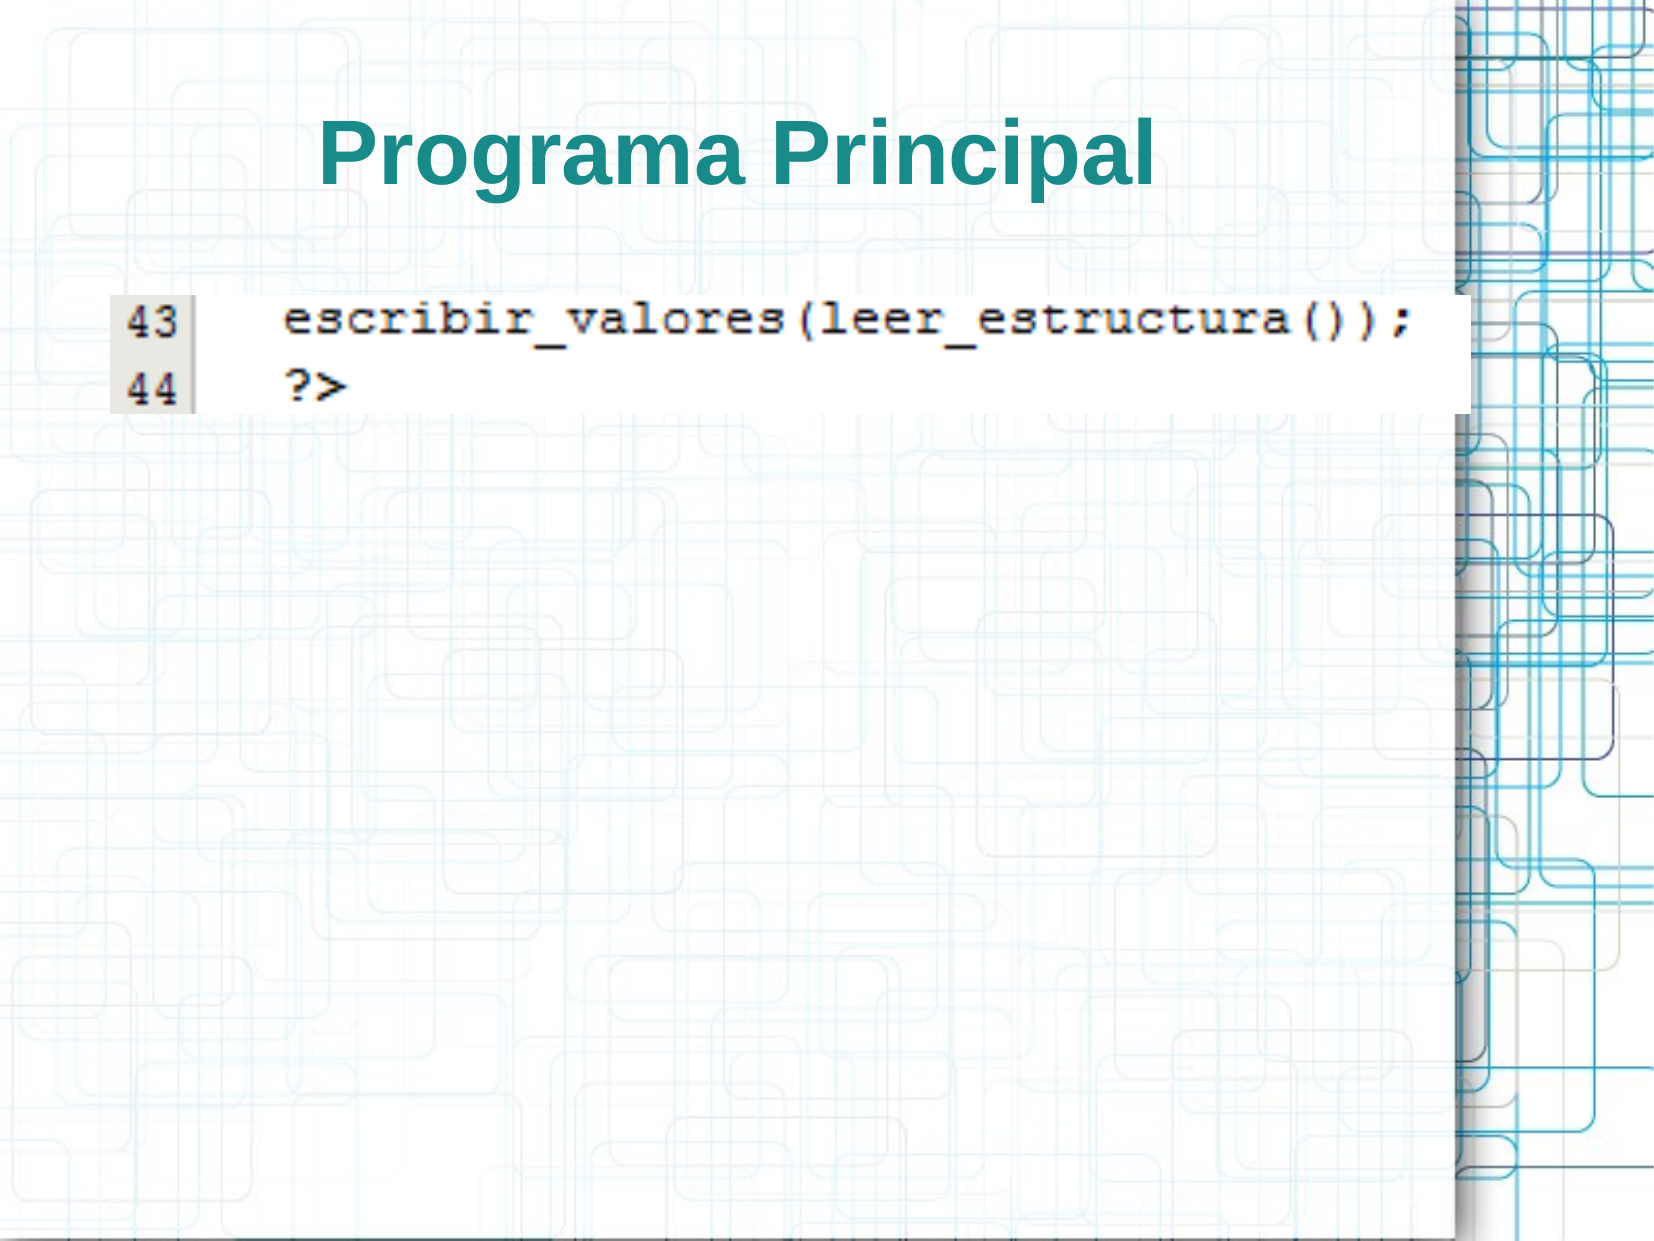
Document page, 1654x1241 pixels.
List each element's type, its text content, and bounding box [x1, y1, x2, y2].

list [82, 160, 1625, 1089]
title Programa Principal [59, 49, 1418, 257]
picture [0, 0, 1654, 1241]
